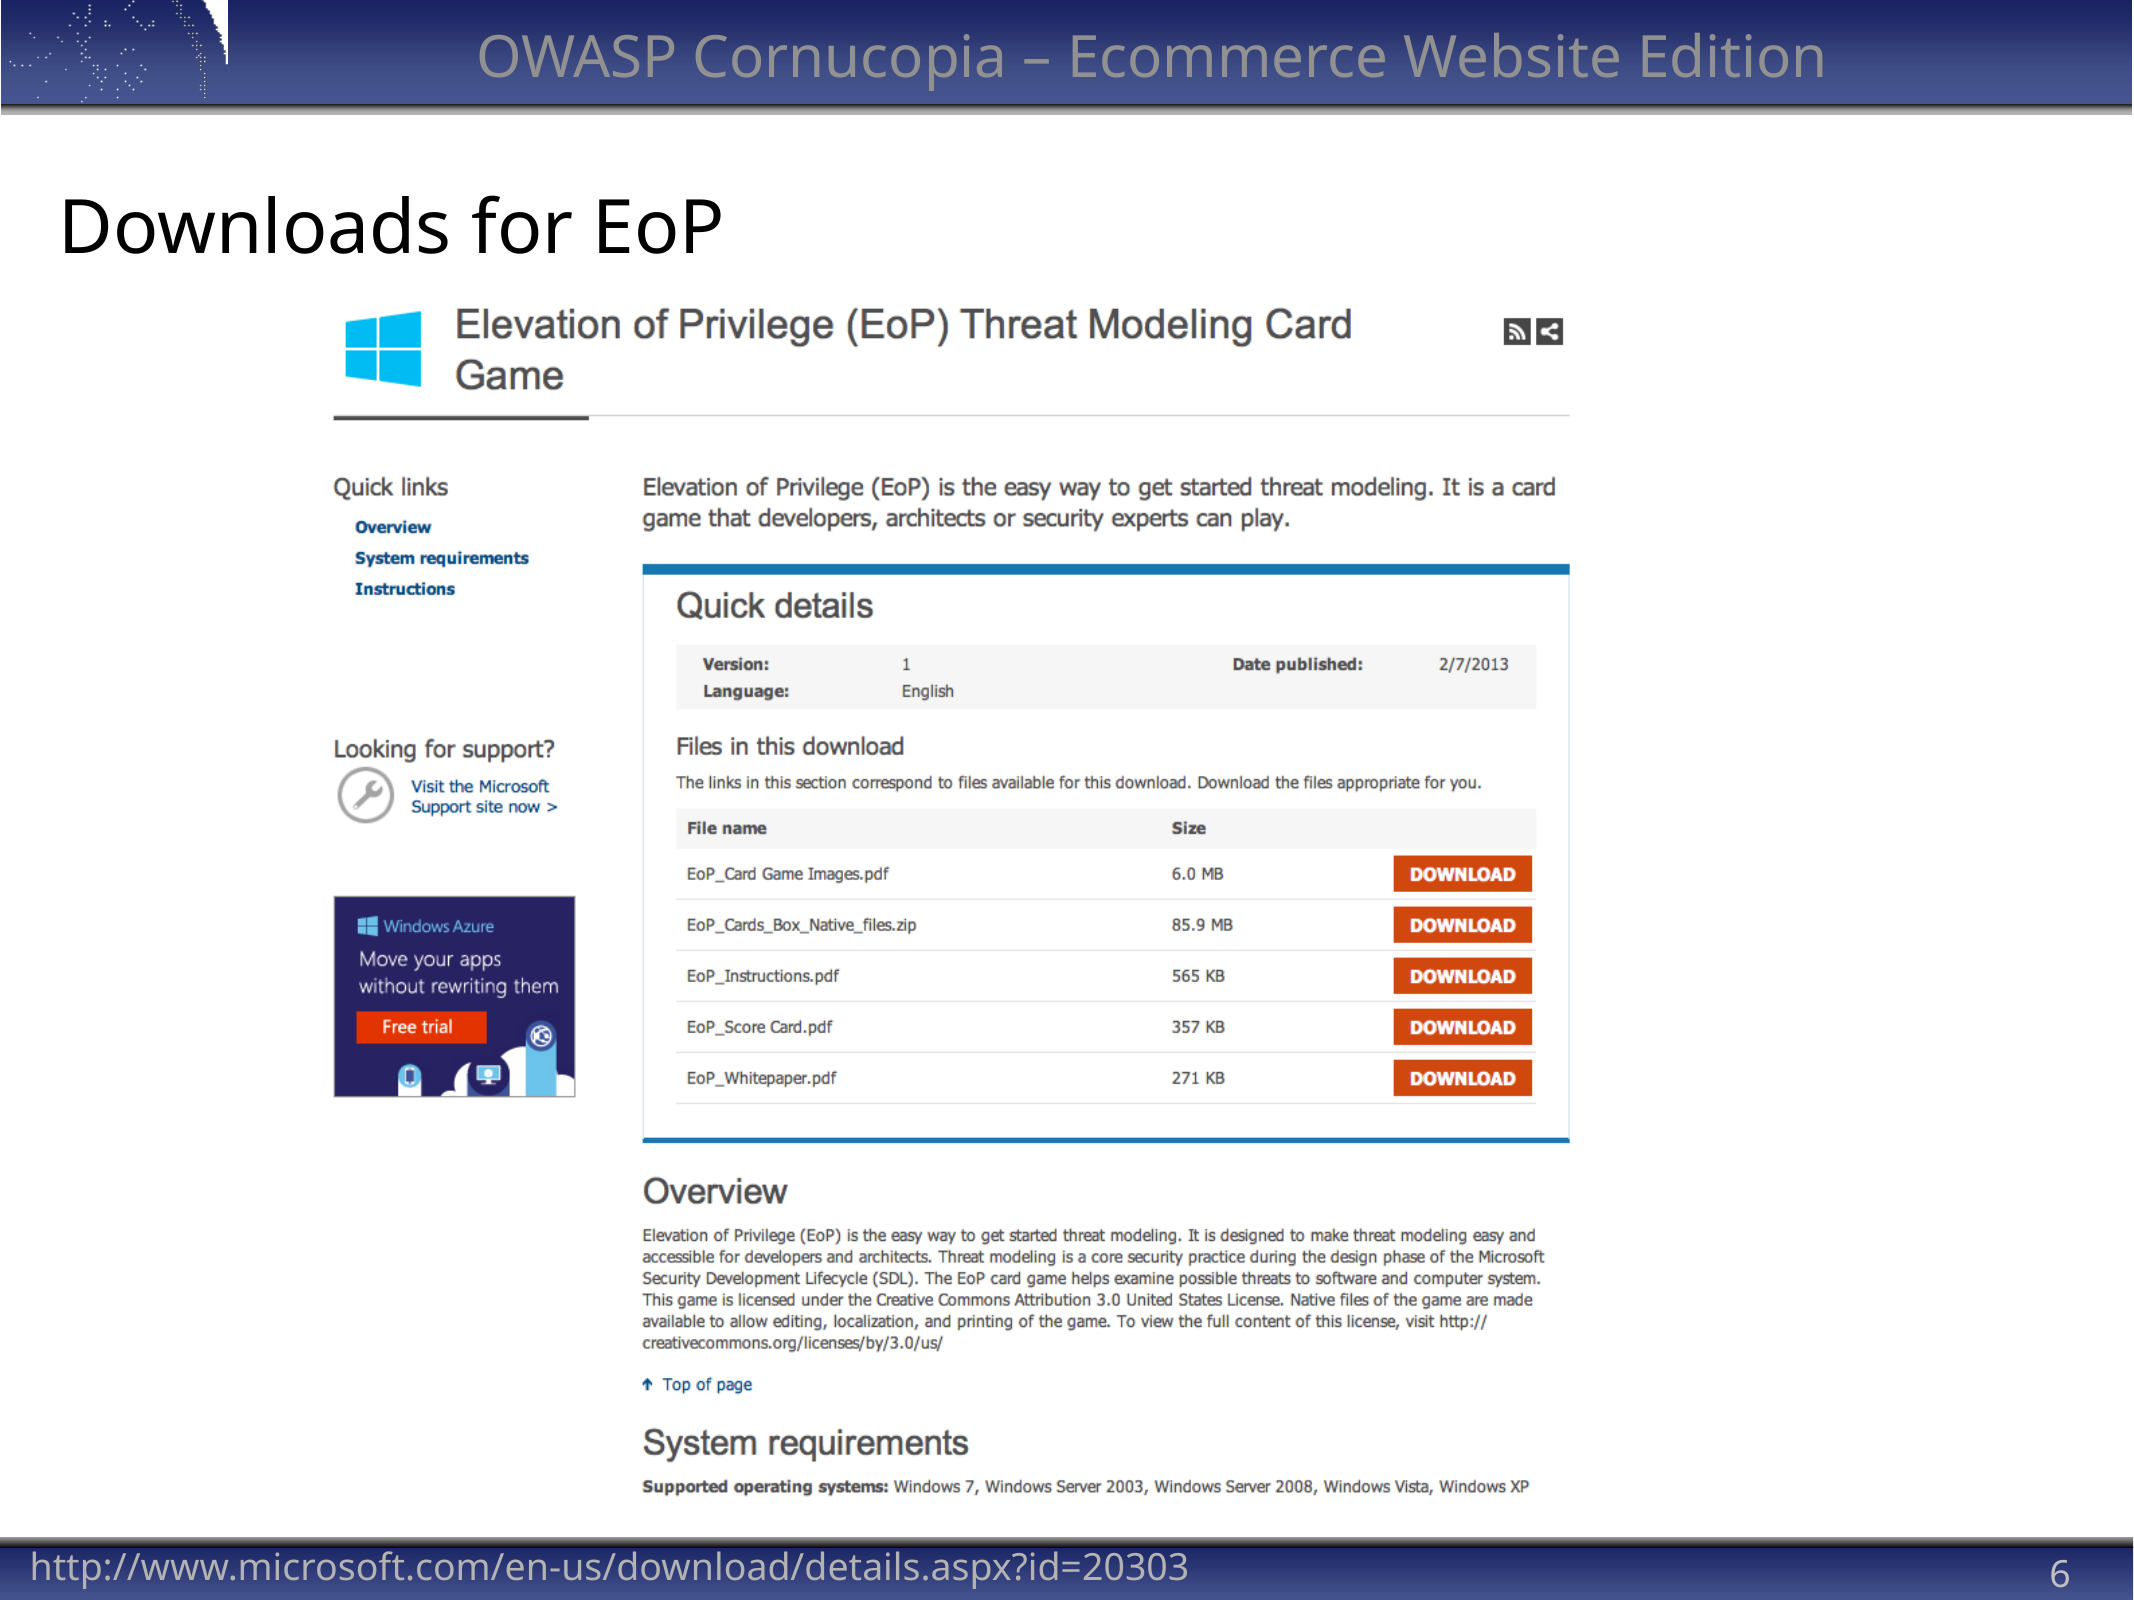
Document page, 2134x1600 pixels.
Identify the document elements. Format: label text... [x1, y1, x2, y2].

title Downloads for EoP [58, 124, 2126, 325]
picture [315, 282, 1625, 1506]
list http://www.microsoft.com/en-us/download/details.aspx?id=20303 [29, 1540, 2038, 1600]
